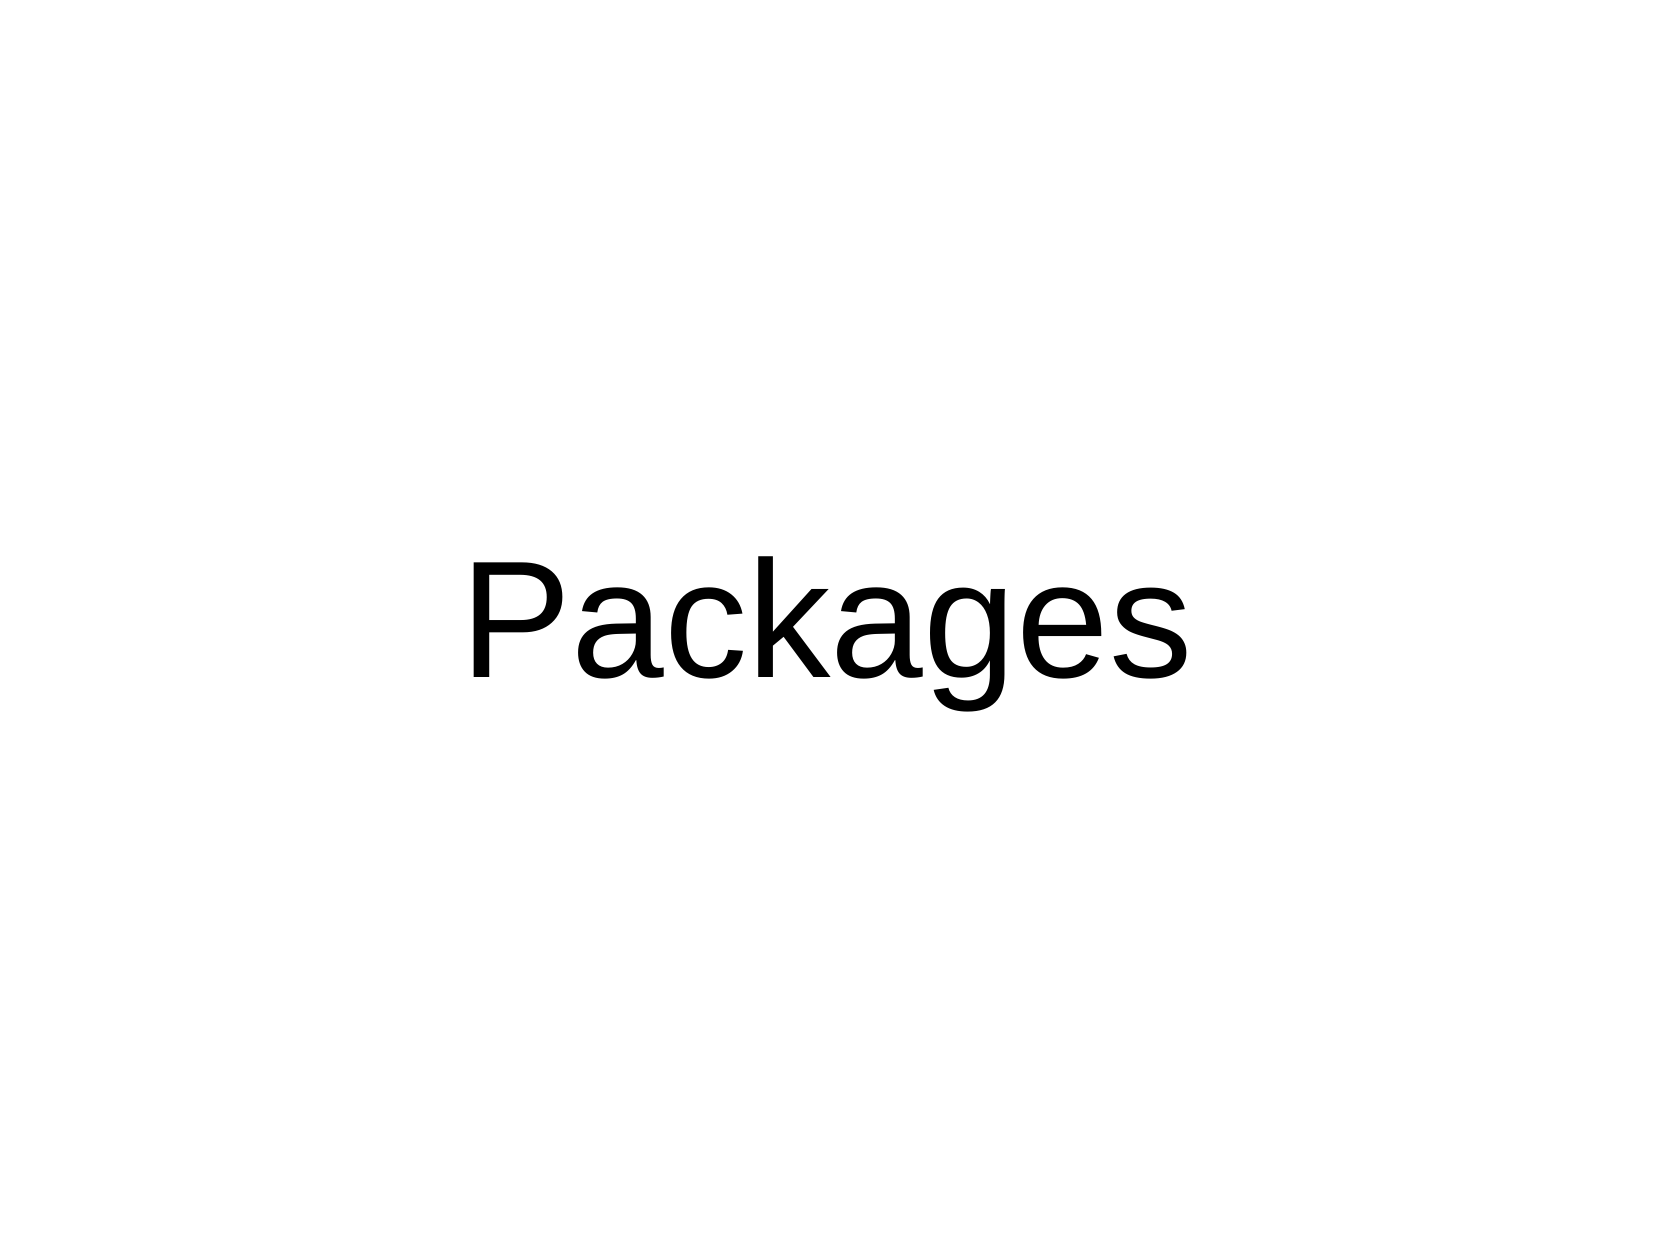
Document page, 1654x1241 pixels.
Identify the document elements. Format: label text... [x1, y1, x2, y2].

title Packages [0, 516, 1654, 724]
